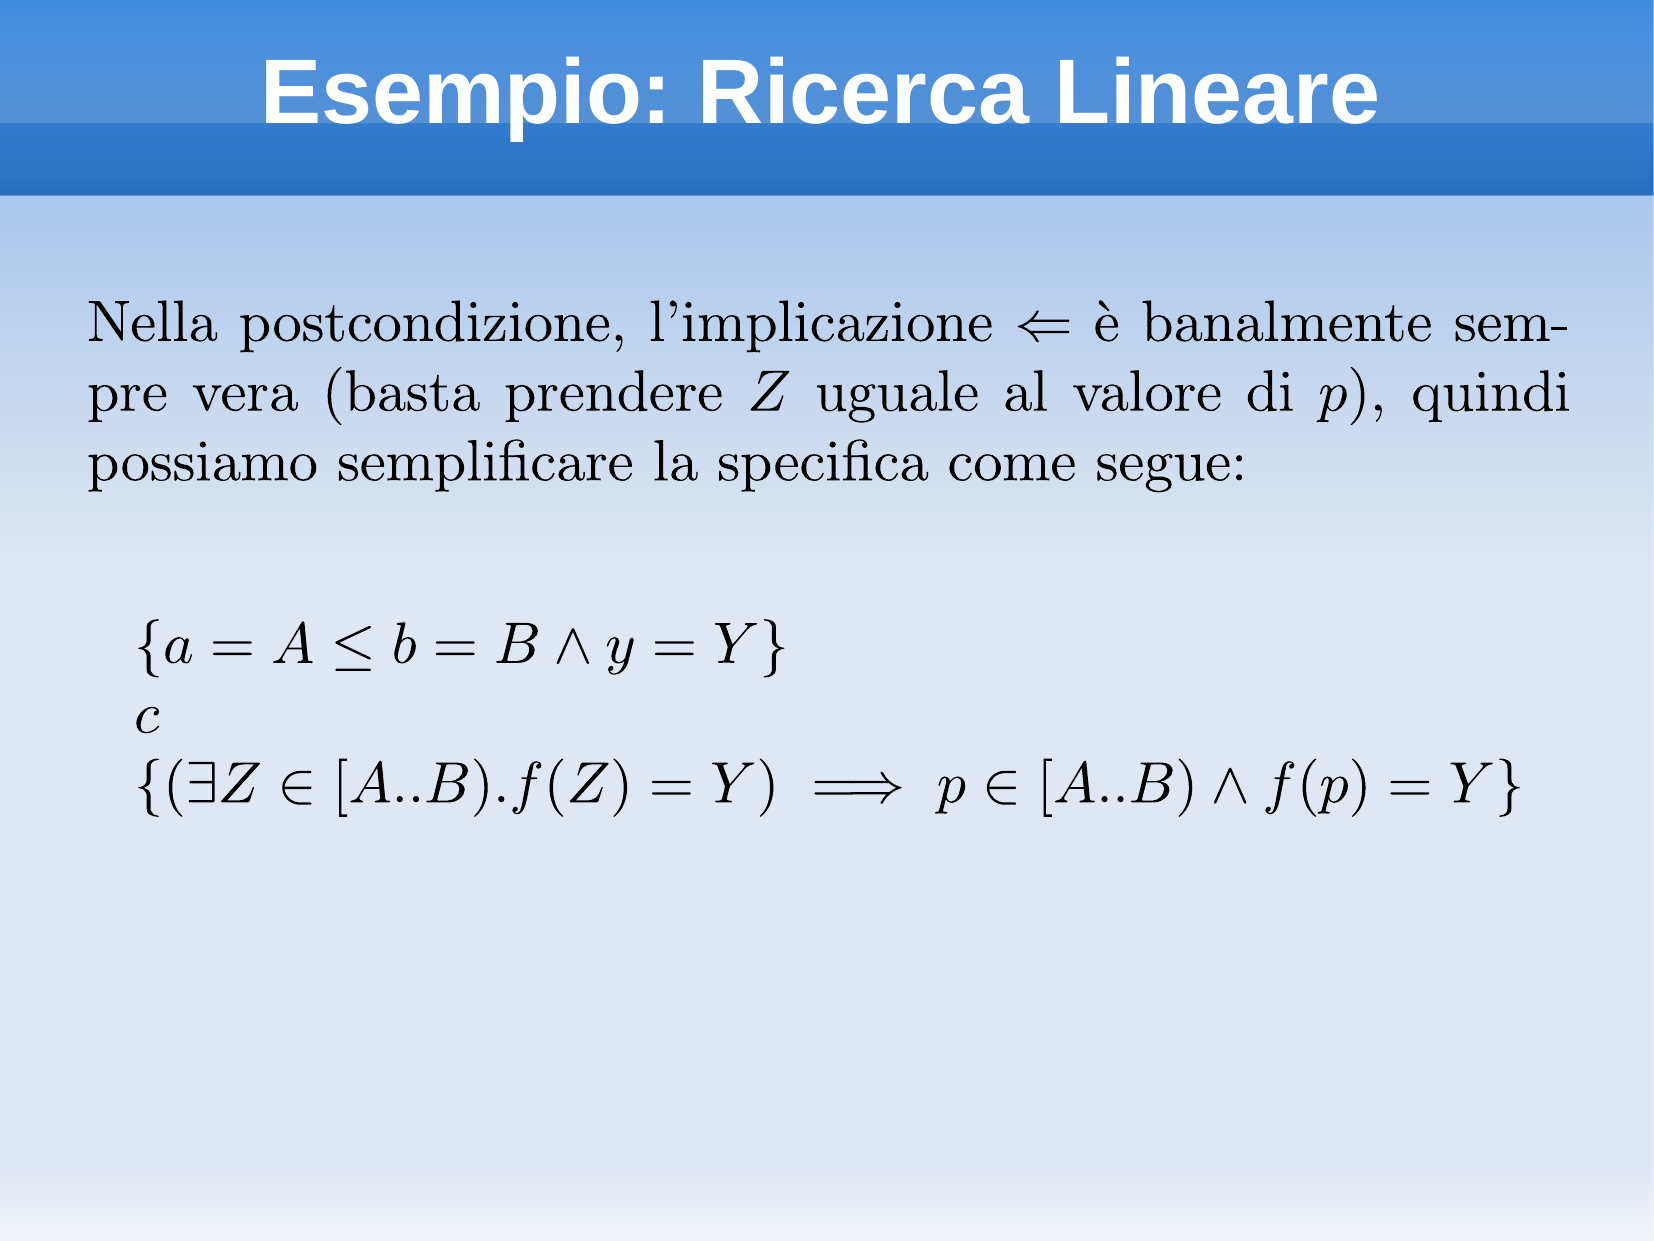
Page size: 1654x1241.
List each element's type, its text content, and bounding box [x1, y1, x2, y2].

picture [0, 0, 1654, 1241]
text_box [86, 300, 1571, 817]
title Esempio: Ricerca Lineare [76, 0, 1565, 196]
